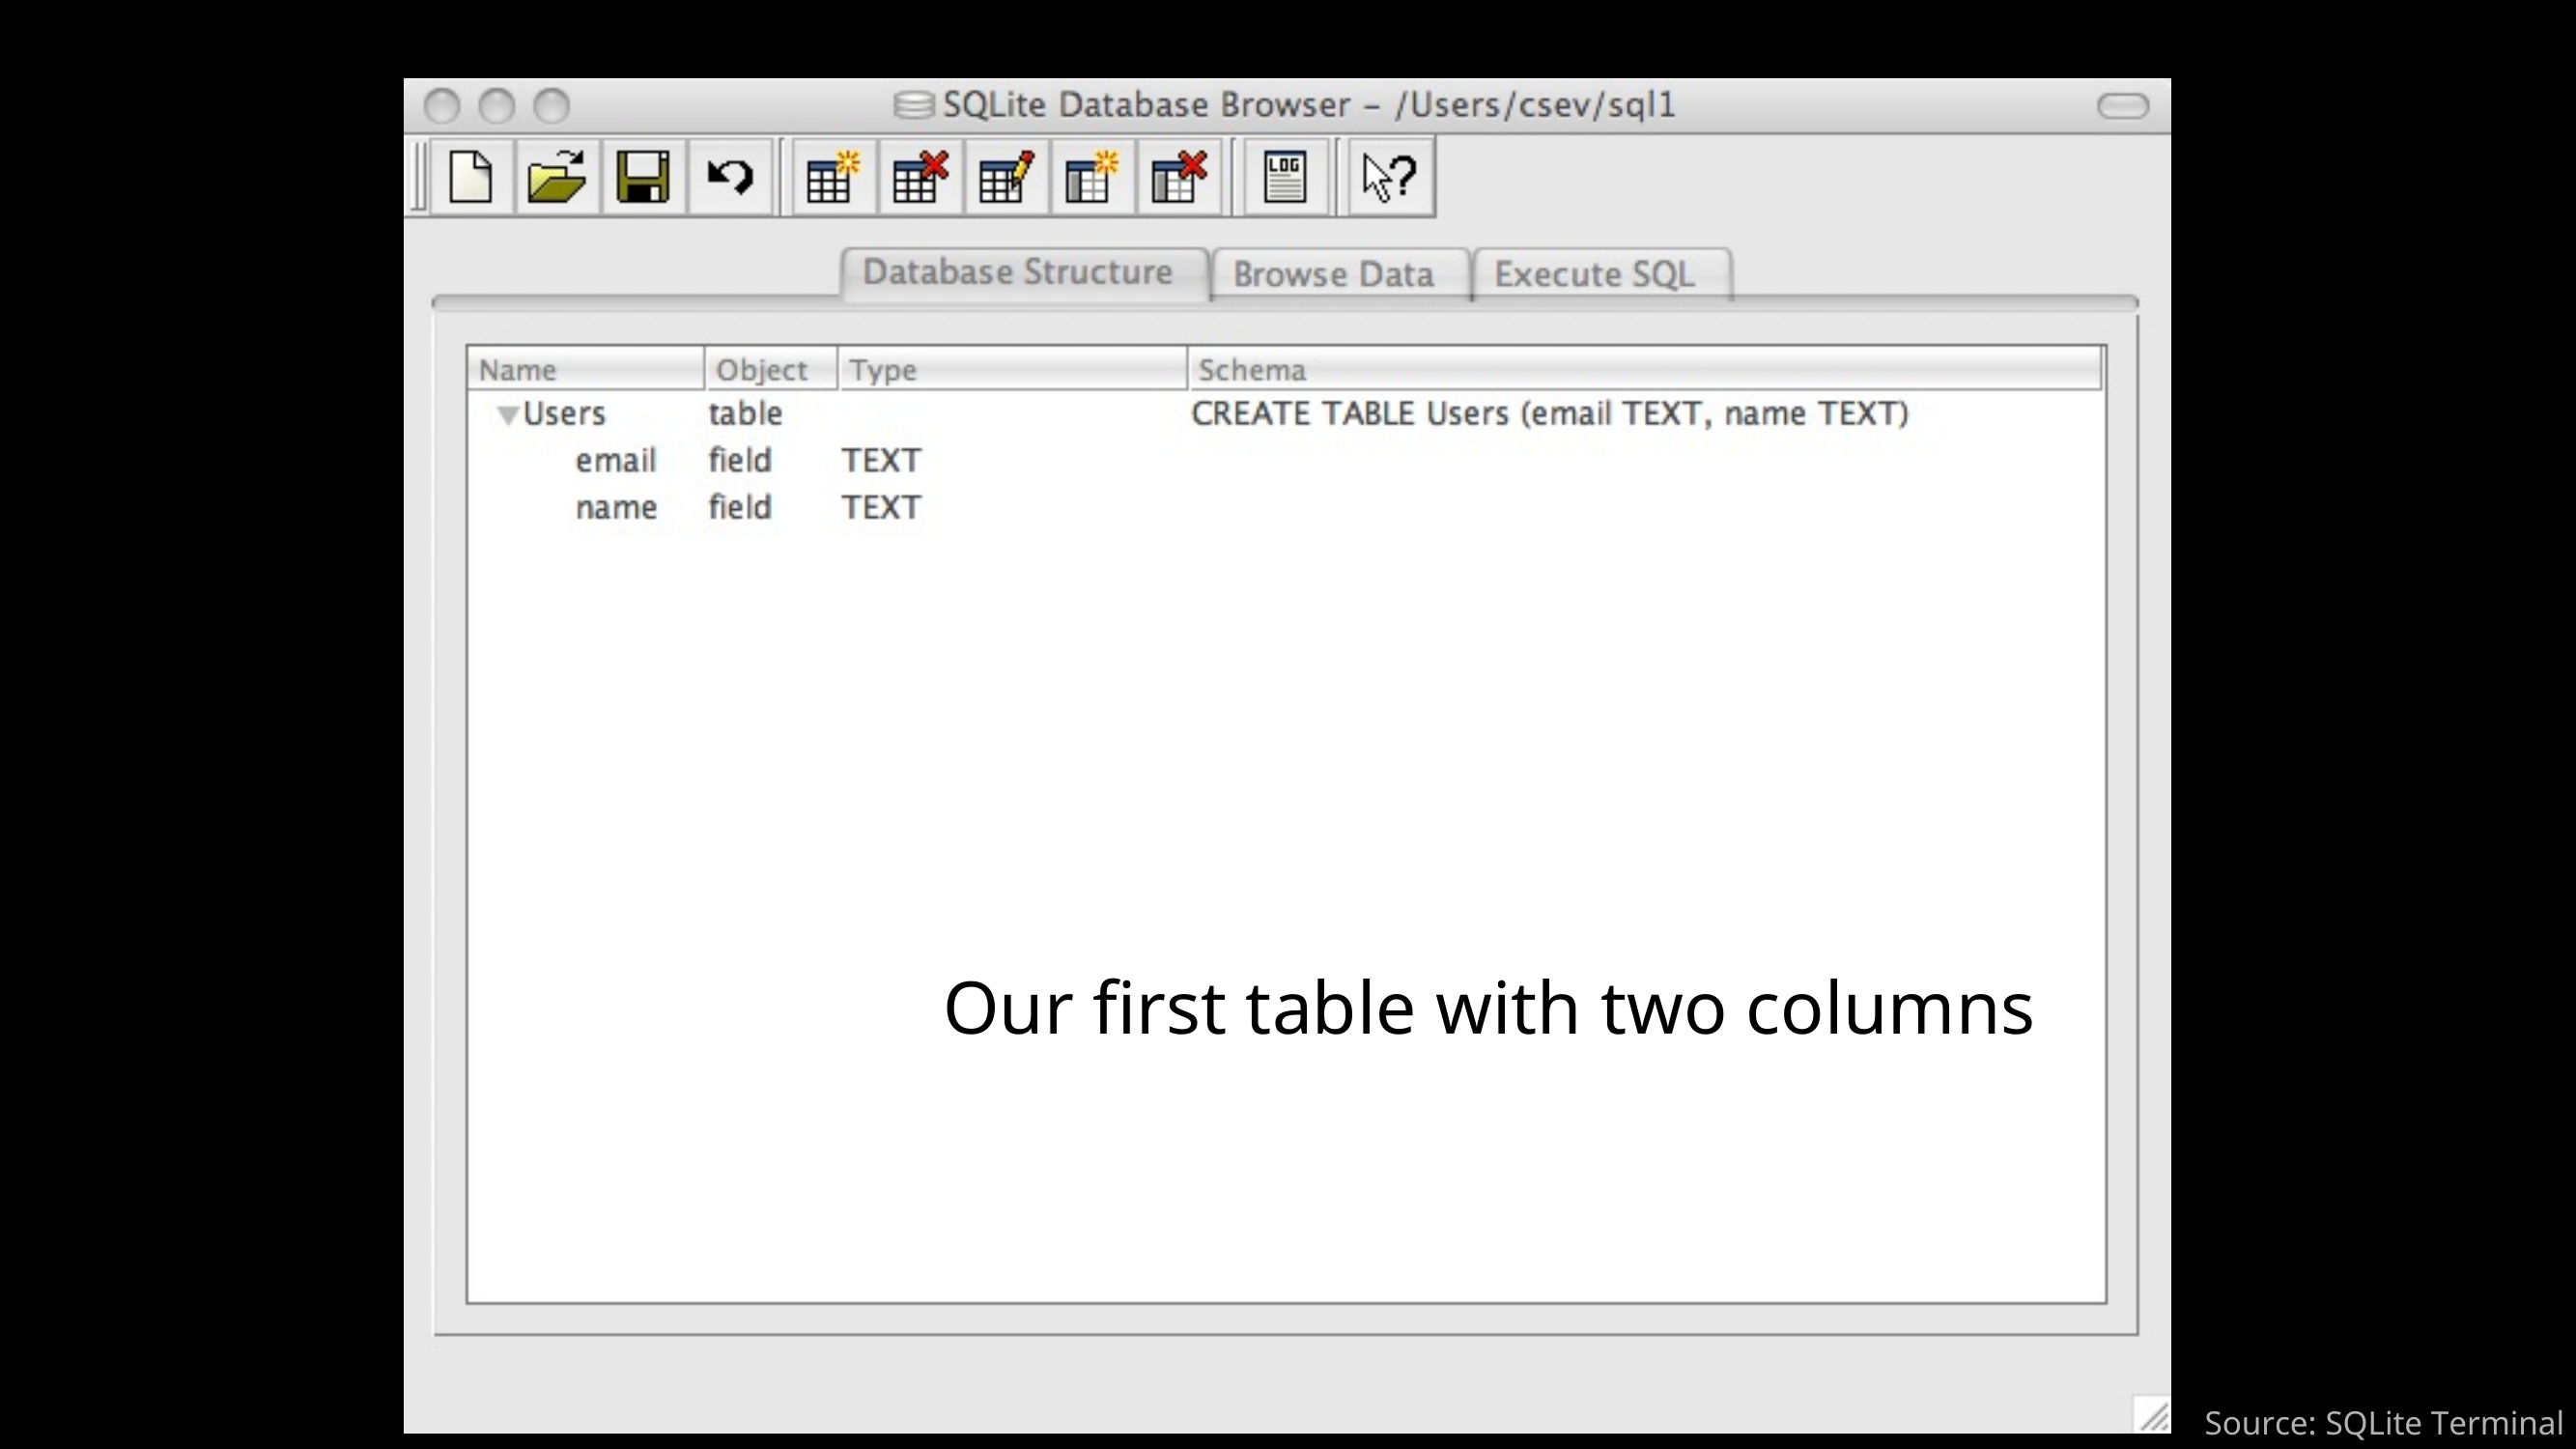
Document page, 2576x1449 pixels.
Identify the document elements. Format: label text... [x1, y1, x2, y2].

picture [404, 78, 2171, 1434]
text_box Our first table with two columns [943, 961, 2036, 1049]
text_box Source: SQLite Terminal [2190, 1395, 2576, 1449]
